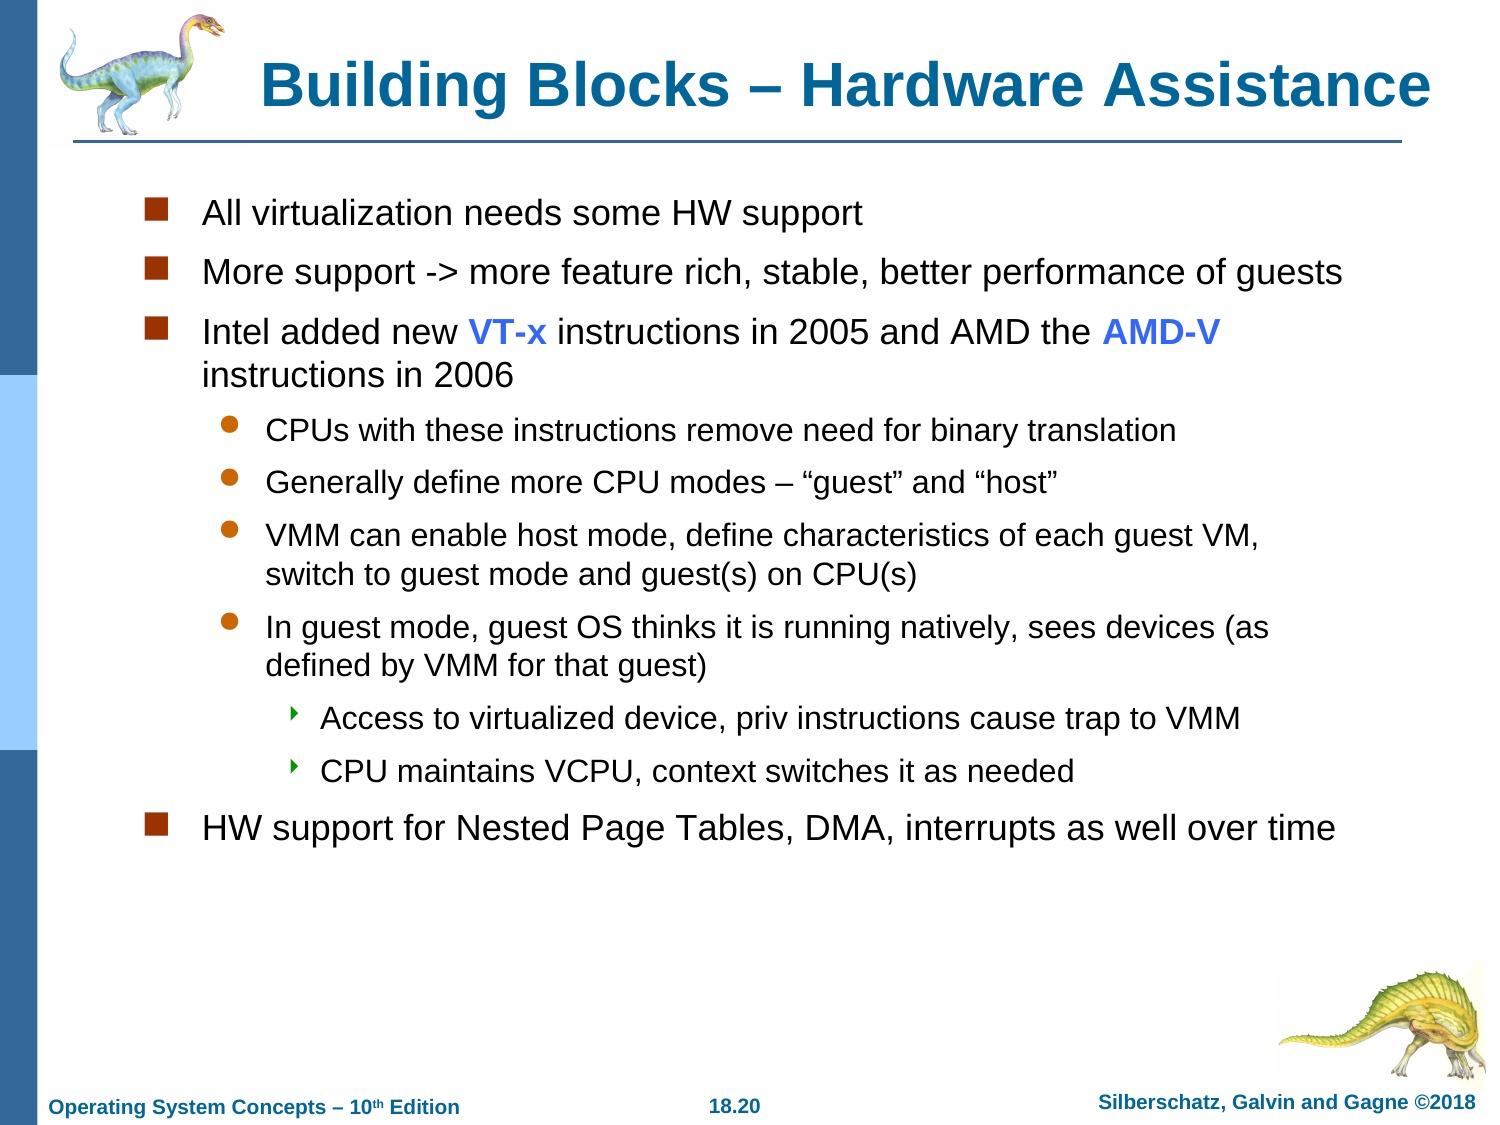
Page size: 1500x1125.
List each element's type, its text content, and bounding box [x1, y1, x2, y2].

list All virtualization needs some HW support More support -> more feature rich, stable, better performance of guests Intel added new VT-x instructions in 2005 and AMD the AMD-V instructions in 2006 CPUs with these instructions remove need for binary translation Generally define more CPU modes – “guest” and “host” VMM can enable host mode, define characteristics of each guest VM, switch to guest mode and guest(s) on CPU(s) In guest mode, guest OS thinks it is running natively, sees devices (as defined by VMM for that guest) Access to virtualized device, priv instructions cause trap to VMM CPU maintains VCPU, context switches it as needed HW support for Nested Page Tables, DMA, interrupts as well over time [132, 181, 1362, 925]
title Building Blocks – Hardware Assistance [215, 31, 1479, 127]
picture [1275, 959, 1486, 1090]
picture [46, 0, 243, 149]
picture [1415, 1094, 1423, 1099]
